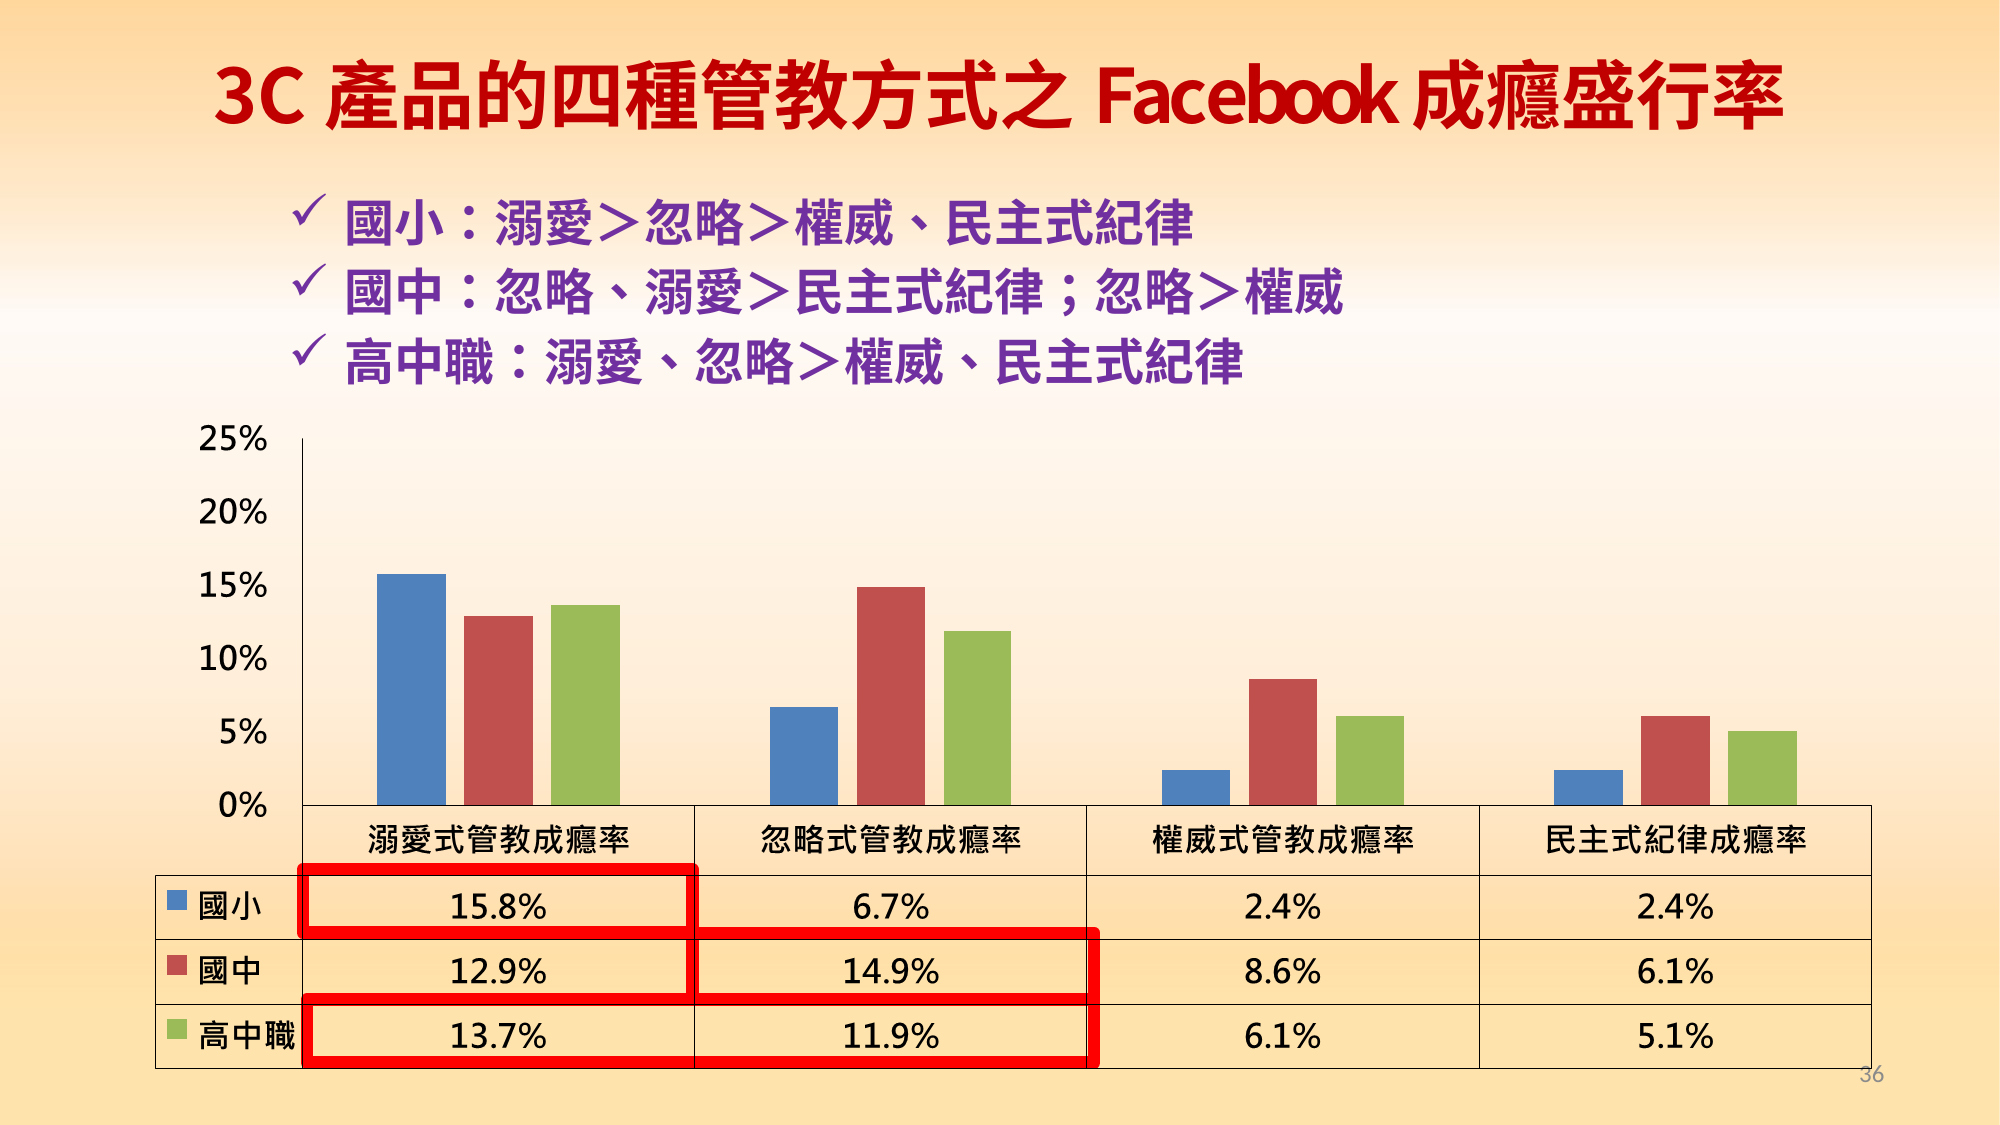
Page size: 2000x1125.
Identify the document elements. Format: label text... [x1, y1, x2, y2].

title 3C產品的四種管教方式之Facebook成癮盛行率 [99, 0, 1900, 188]
picture [0, 0, 2000, 1125]
text_box 國小：溺愛＞忽略＞權威、民主式紀律 國中：忽略、溺愛＞民主式紀律；忽略＞權威 高中職：溺愛、忽略＞權威、民主式紀律 [273, 175, 1856, 399]
